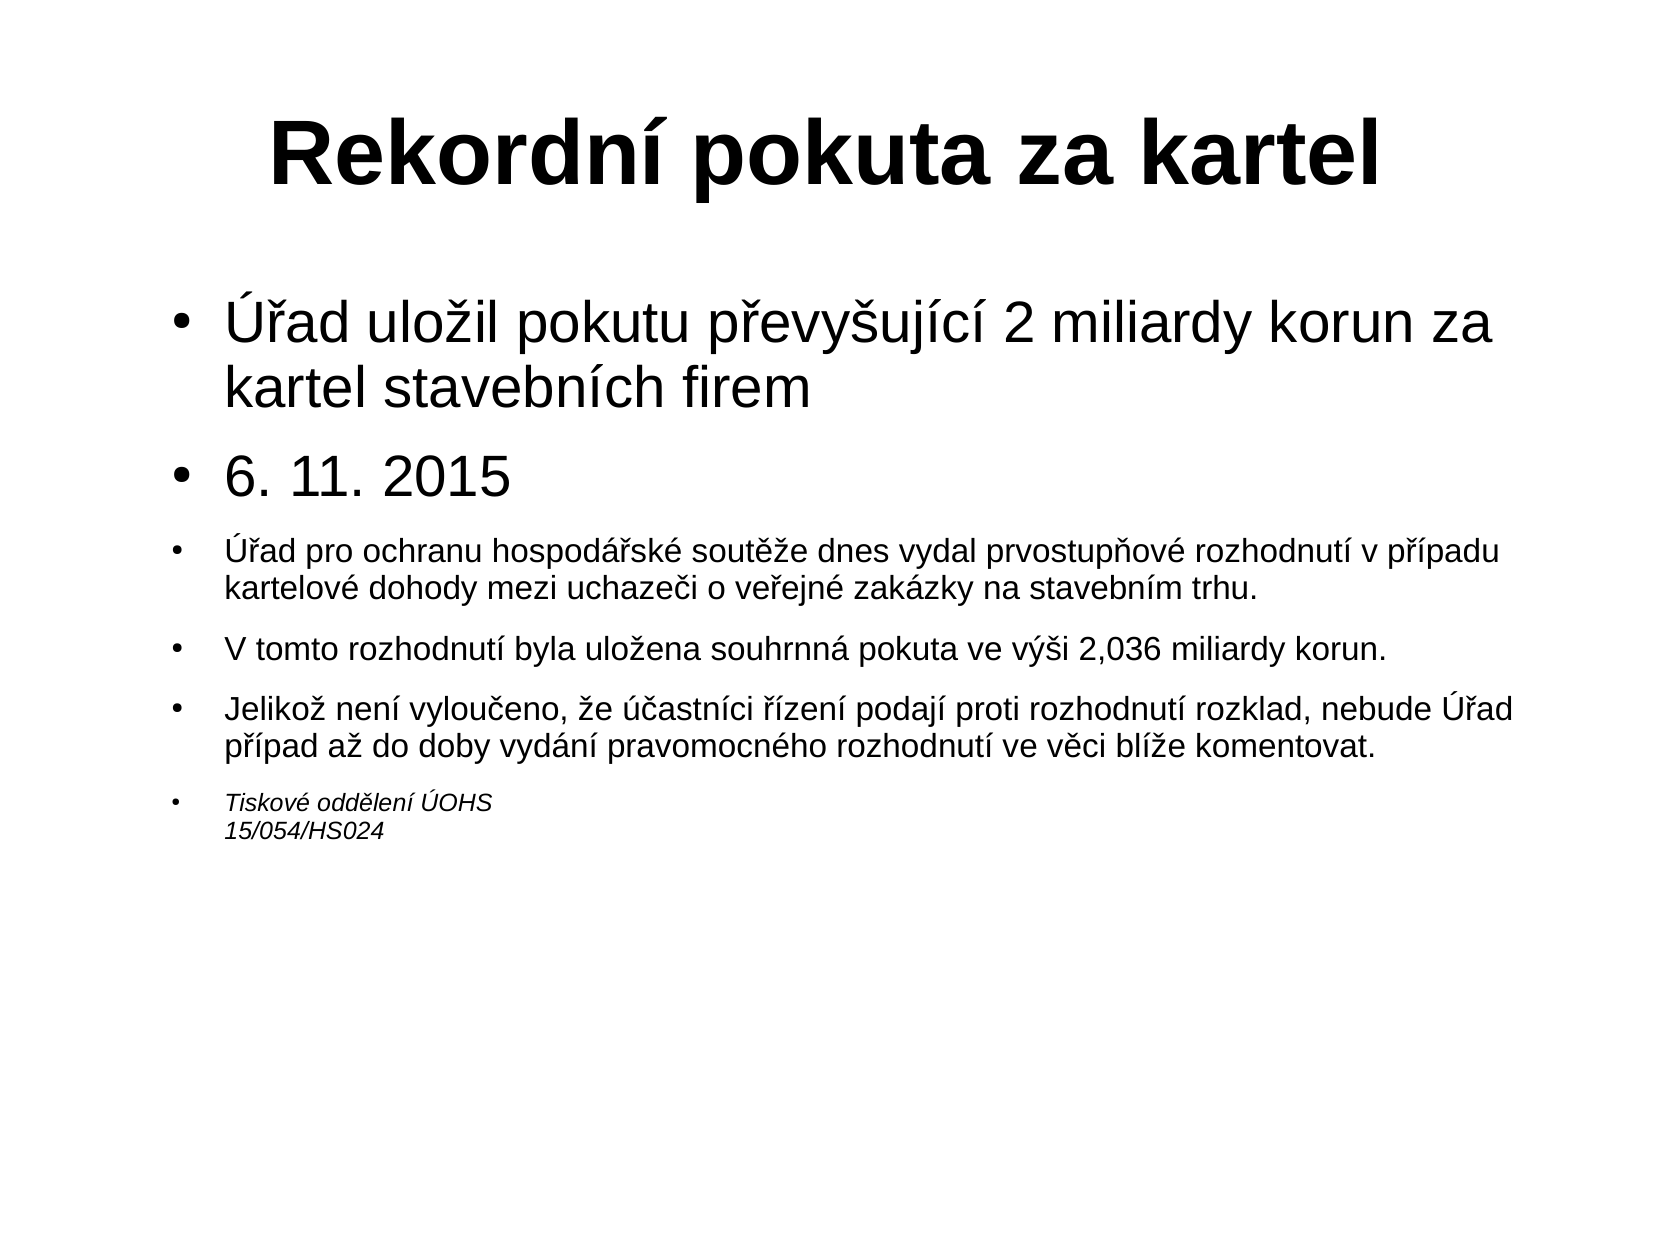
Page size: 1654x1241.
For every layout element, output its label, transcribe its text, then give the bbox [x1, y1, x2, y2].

list Úřad uložil pokutu převyšující 2 miliardy korun za kartel stavebních firem 6. 11. 2015 Úřad pro ochranu hospodářské soutěže dnes vydal prvostupňové rozhodnutí v případu kartelové dohody mezi uchazeči o veřejné zakázky na stavebním trhu. V tomto rozhodnutí byla uložena souhrnná pokuta ve výši 2,036 miliardy korun. Jelikož není vyloučeno, že účastníci řízení podají proti rozhodnutí rozklad, nebude Úřad případ až do doby vydání pravomocného rozhodnutí ve věci blíže komentovat. Tiskové oddělení ÚOHS 15/054/HS024 [82, 290, 1571, 1109]
title Rekordní pokuta za kartel [82, 49, 1571, 257]
